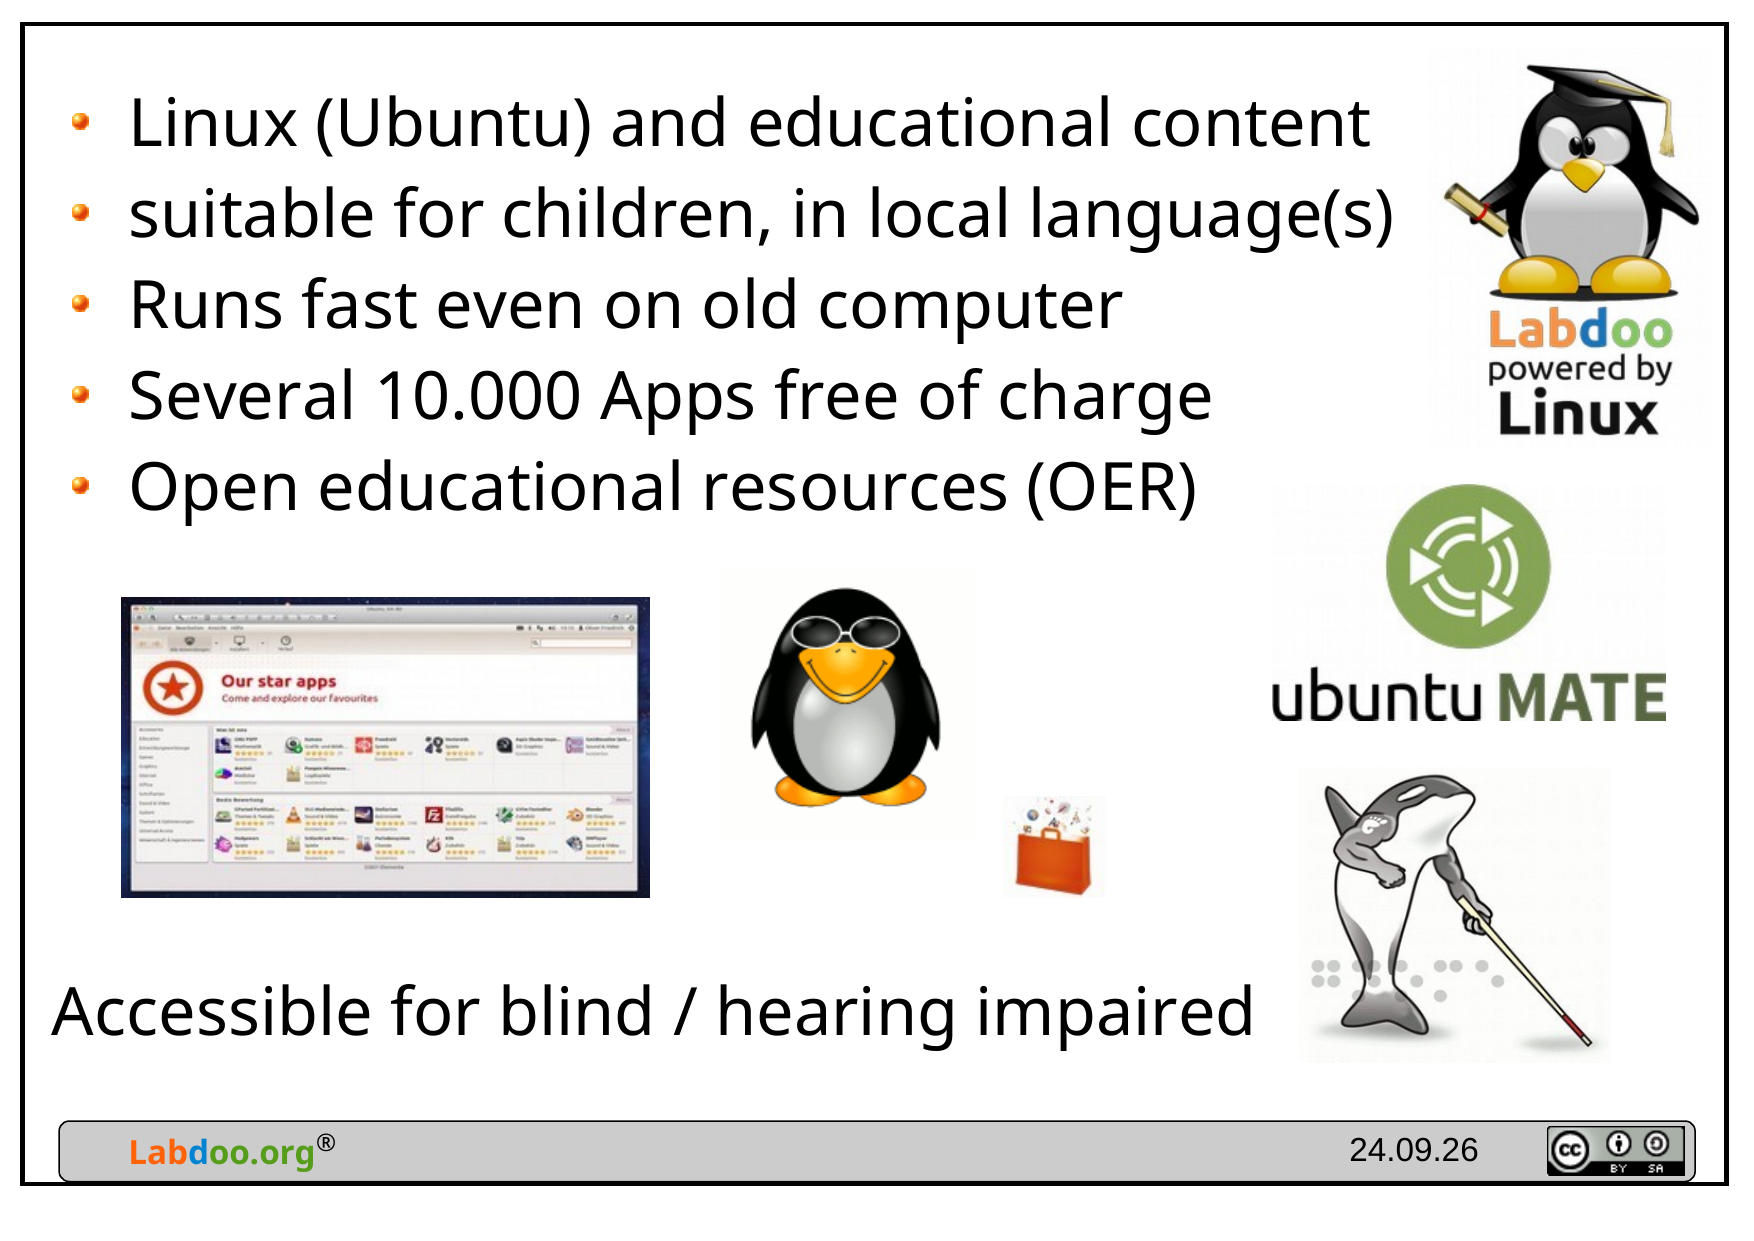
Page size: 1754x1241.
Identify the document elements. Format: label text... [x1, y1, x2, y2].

picture [1547, 1126, 1685, 1176]
picture [1272, 484, 1666, 721]
picture [1429, 47, 1713, 449]
picture [72, 386, 89, 403]
picture [1299, 767, 1611, 1063]
picture [72, 113, 89, 130]
text_box Labdoo.org® [113, 1098, 402, 1194]
text_box Linux (Ubuntu) and educational content suitable for children, in local language(s) Runs fast even on old computer Several 10.000 Apps free of charge Open educational resources (OER) [72, 82, 1689, 461]
picture [72, 477, 89, 494]
picture [121, 597, 650, 898]
picture [1003, 796, 1106, 898]
picture [72, 295, 89, 312]
text_box Accessible for blind / hearing impaired [0, 968, 1276, 1087]
picture [72, 204, 89, 221]
picture [720, 566, 977, 838]
